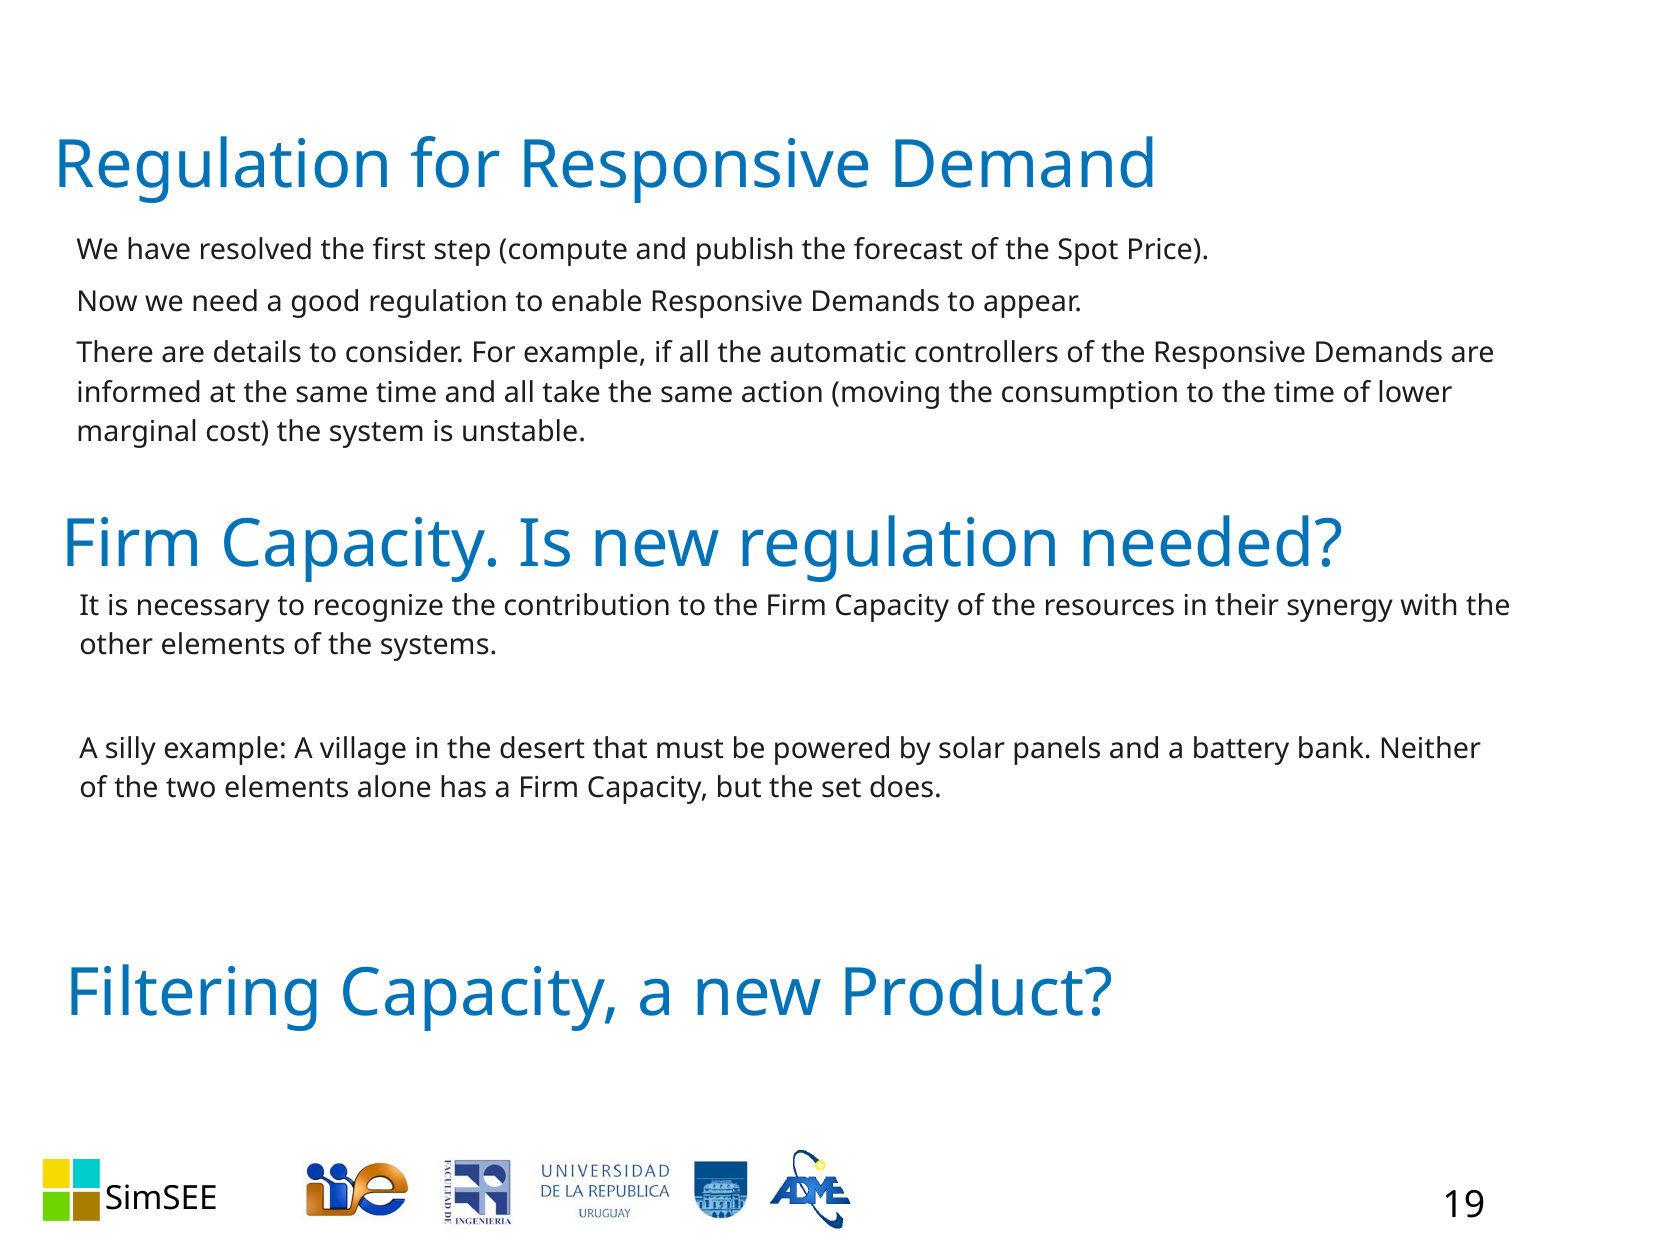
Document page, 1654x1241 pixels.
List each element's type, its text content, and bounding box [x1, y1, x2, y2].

title Filtering Capacity, a new Product? [58, 852, 1561, 1036]
title Regulation for Responsive Demand [47, 58, 1460, 207]
list It is necessary to recognize the contribution to the Firm Capacity of the resources in their synergy with the other elements of the systems. A silly example: A village in the desert that must be powered by solar panels and a battery bank. Neither of the two elements alone has a Firm Capacity, but the set does. [79, 585, 1516, 808]
list We have resolved the first step (compute and publish the forecast of the Spot Price). Now we need a good regulation to enable Responsive Demands to appear. There are details to consider. For example, if all the automatic controllers of the Responsive Demands are informed at the same time and all take the same action (moving the consumption to the time of lower marginal cost) the system is unstable. [76, 228, 1546, 451]
picture [770, 1150, 853, 1230]
title Firm Capacity. Is new regulation needed? [55, 495, 1467, 573]
picture [296, 1154, 753, 1229]
picture [41, 1157, 102, 1223]
